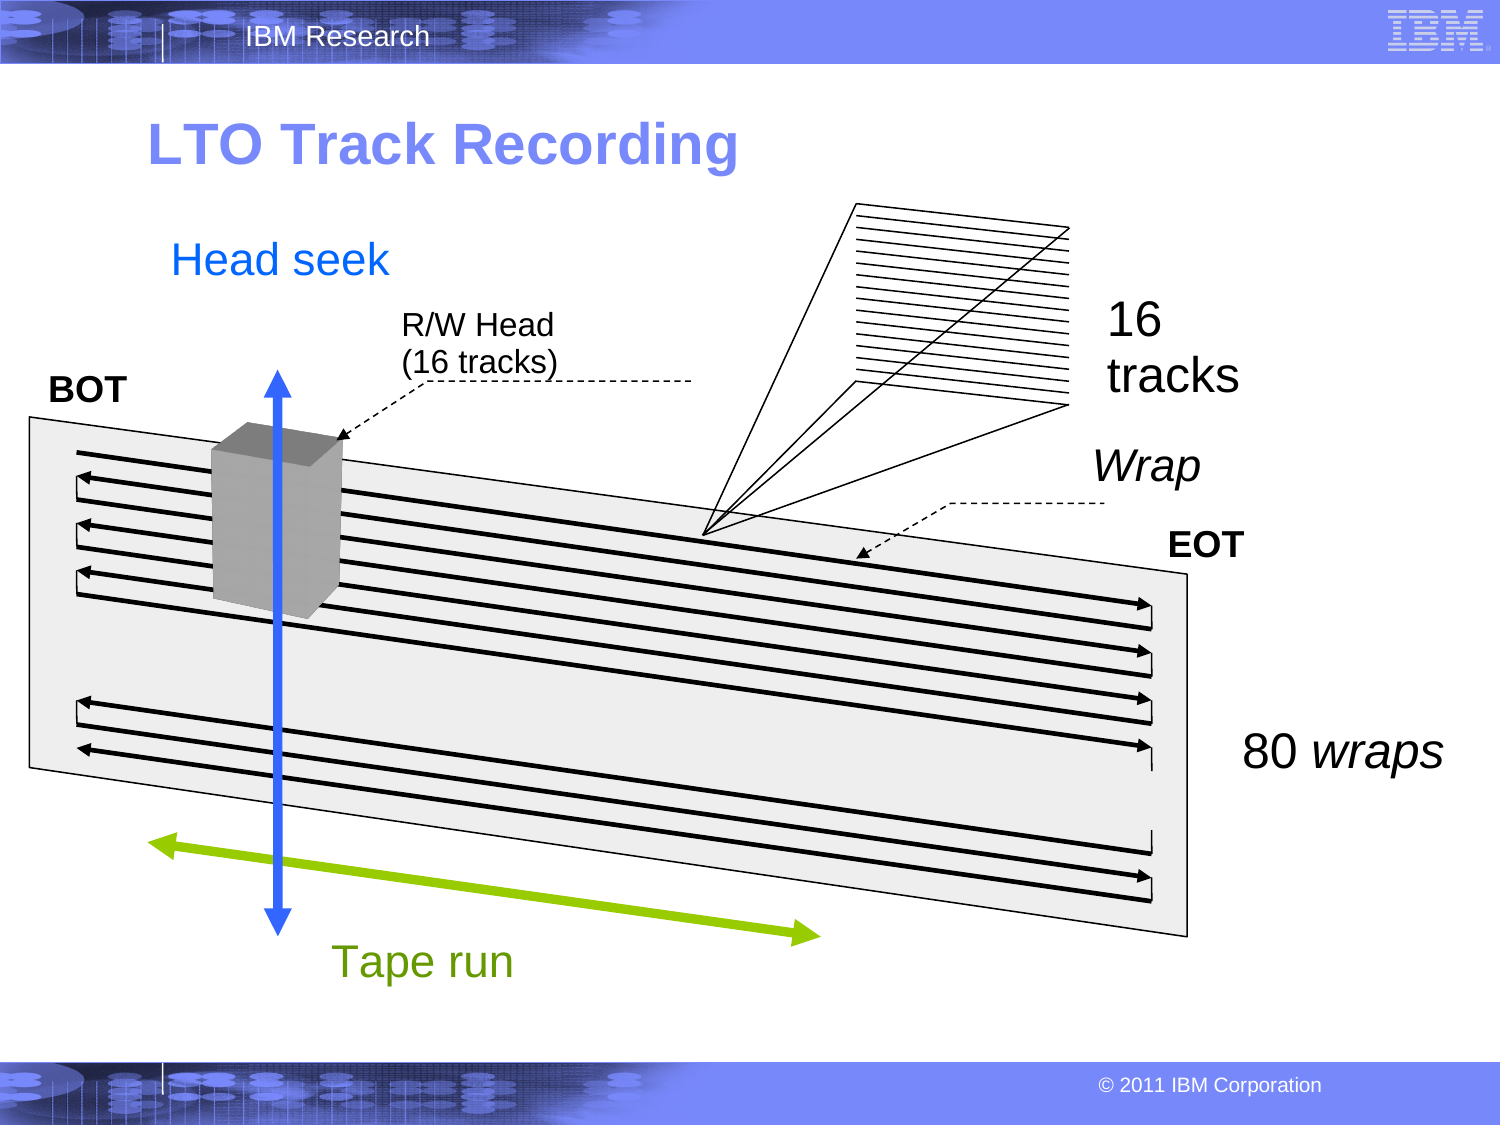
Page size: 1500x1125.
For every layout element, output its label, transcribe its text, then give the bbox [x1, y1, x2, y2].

text_box EOT [1152, 515, 1260, 573]
title LTO Track Recording [132, 96, 1243, 190]
text_box Tape run [316, 928, 777, 996]
text_box 80 wraps [1227, 716, 1460, 788]
text_box [283, 757, 1151, 898]
text_box R/W Head (16 tracks) [871, 298, 978, 309]
text_box 16 tracks [1092, 283, 1322, 411]
picture [1, 1, 1500, 63]
text_box R/W Head (16 tracks) [773, 298, 966, 388]
picture [0, 1063, 1500, 1125]
text_box R/W Head (16 tracks) [899, 298, 1086, 388]
text_box BOT [33, 360, 143, 419]
text_box Wrap [1077, 432, 1217, 500]
text_box [29, 416, 273, 804]
text_box [709, 512, 754, 532]
text_box R/W Head (16 tracks) [887, 375, 1008, 388]
text_box [708, 510, 724, 528]
text_box [283, 429, 1188, 937]
text_box R/W Head (16 tracks) [386, 298, 811, 388]
text_box Head seek [41, 225, 520, 293]
text_box [78, 703, 273, 750]
